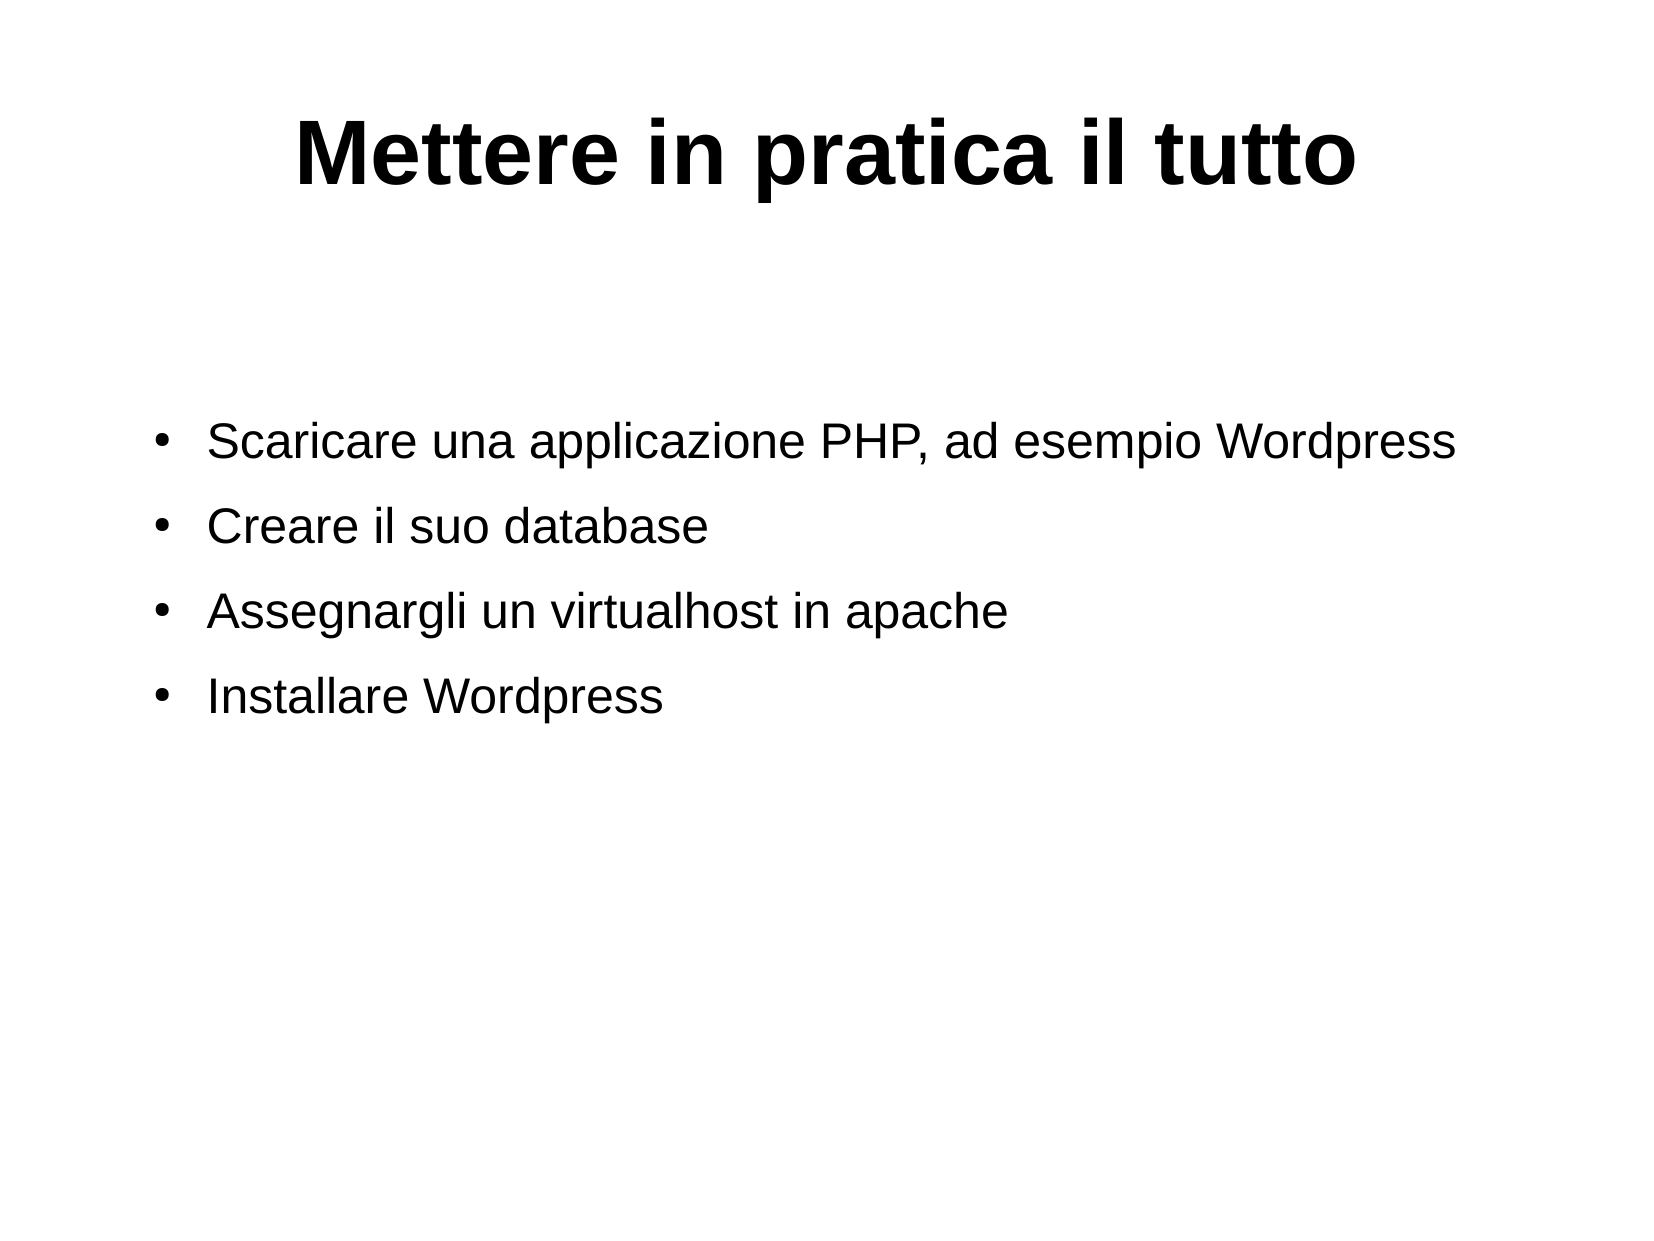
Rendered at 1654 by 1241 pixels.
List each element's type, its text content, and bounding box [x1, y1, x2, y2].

list Scaricare una applicazione PHP, ad esempio Wordpress Creare il suo database Assegnargli un virtualhost in apache Installare Wordpress [135, 412, 1624, 1133]
title Mettere in pratica il tutto [82, 49, 1571, 257]
